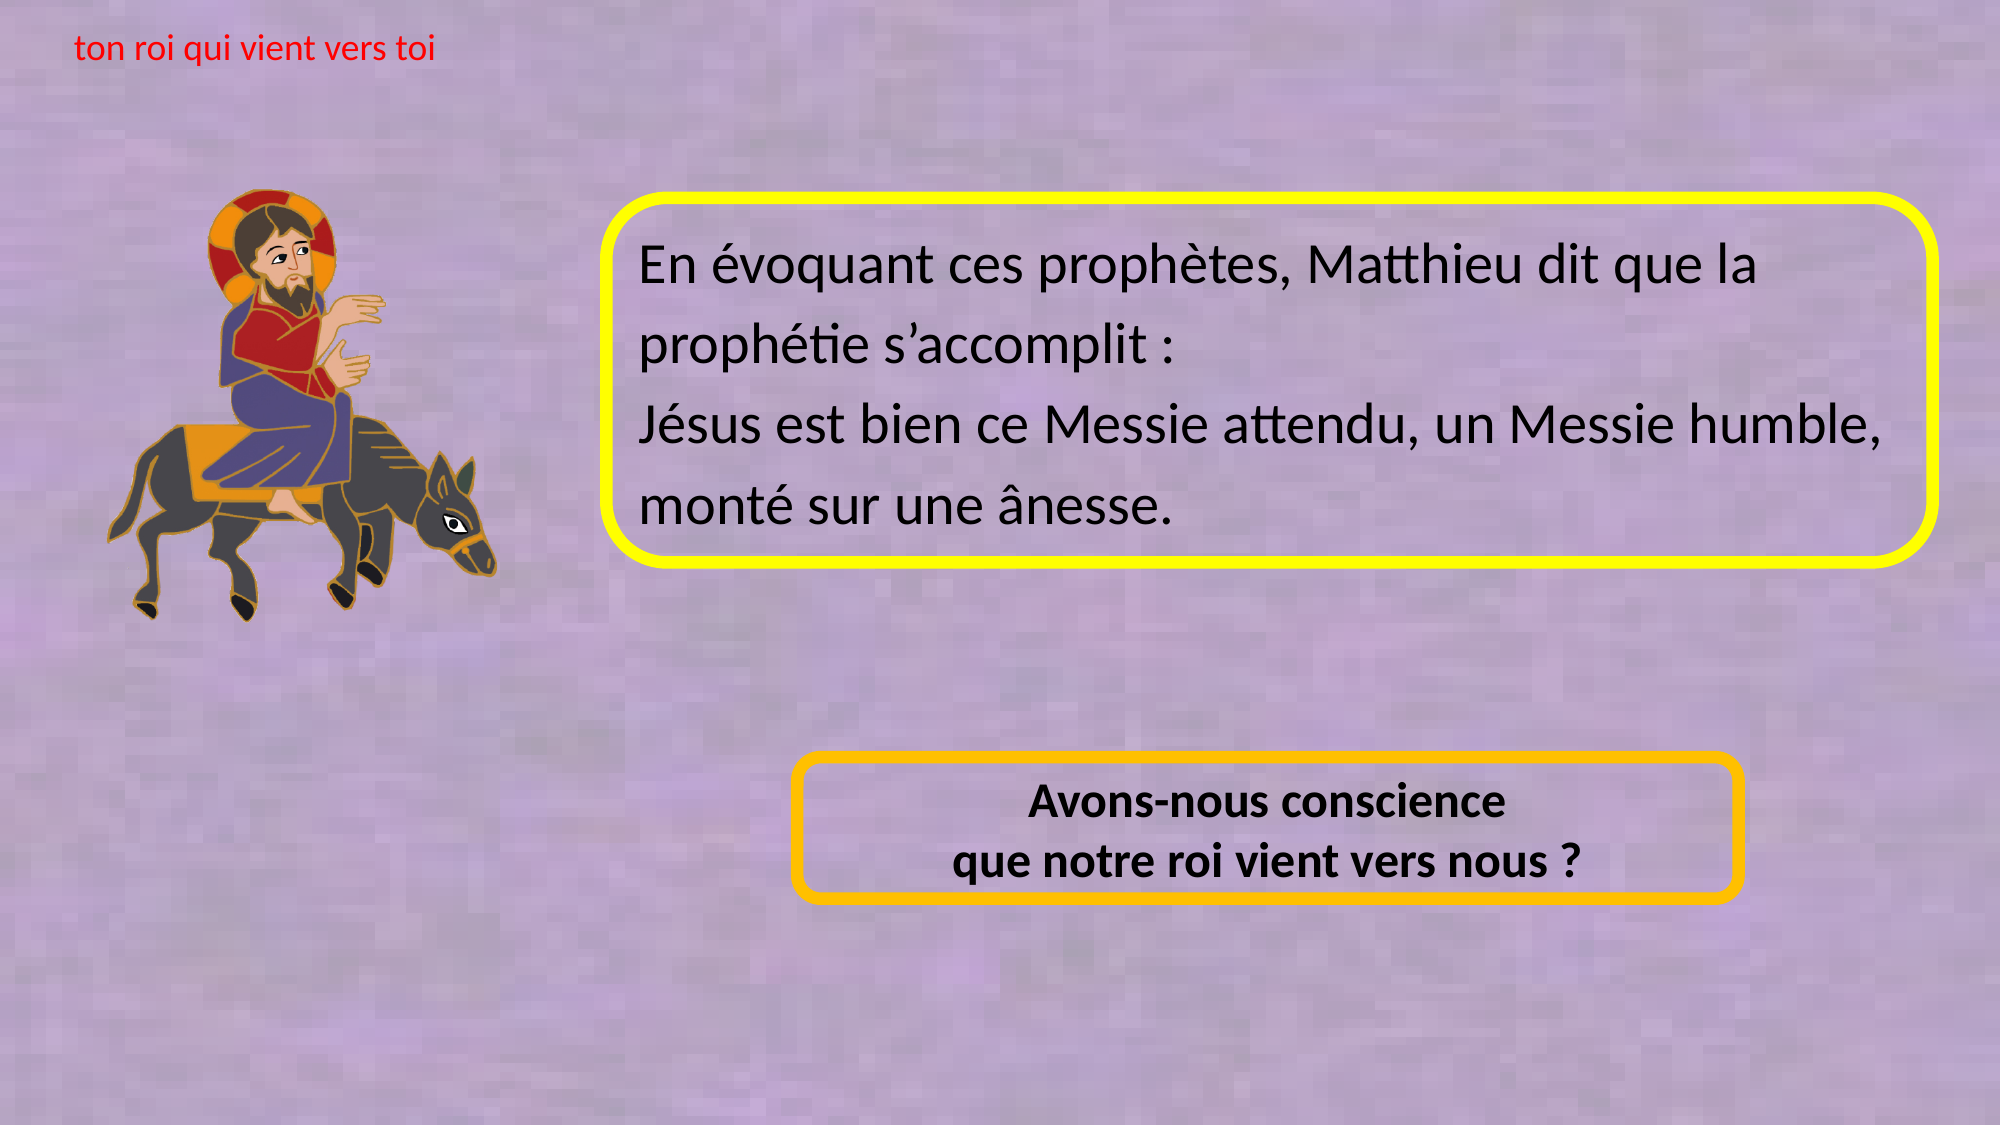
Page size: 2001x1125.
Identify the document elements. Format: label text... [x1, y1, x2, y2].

picture [92, 179, 510, 640]
text_box En évoquant ces prophètes, Matthieu dit que la prophétie s’accomplit : Jésus est bien ce Messie attendu, un Messie humble, monté sur une ânesse. [606, 197, 1933, 563]
text_box ton roi qui vient vers toi [59, 15, 510, 76]
text_box Avons-nous conscience que notre roi vient vers nous ? [797, 757, 1739, 899]
